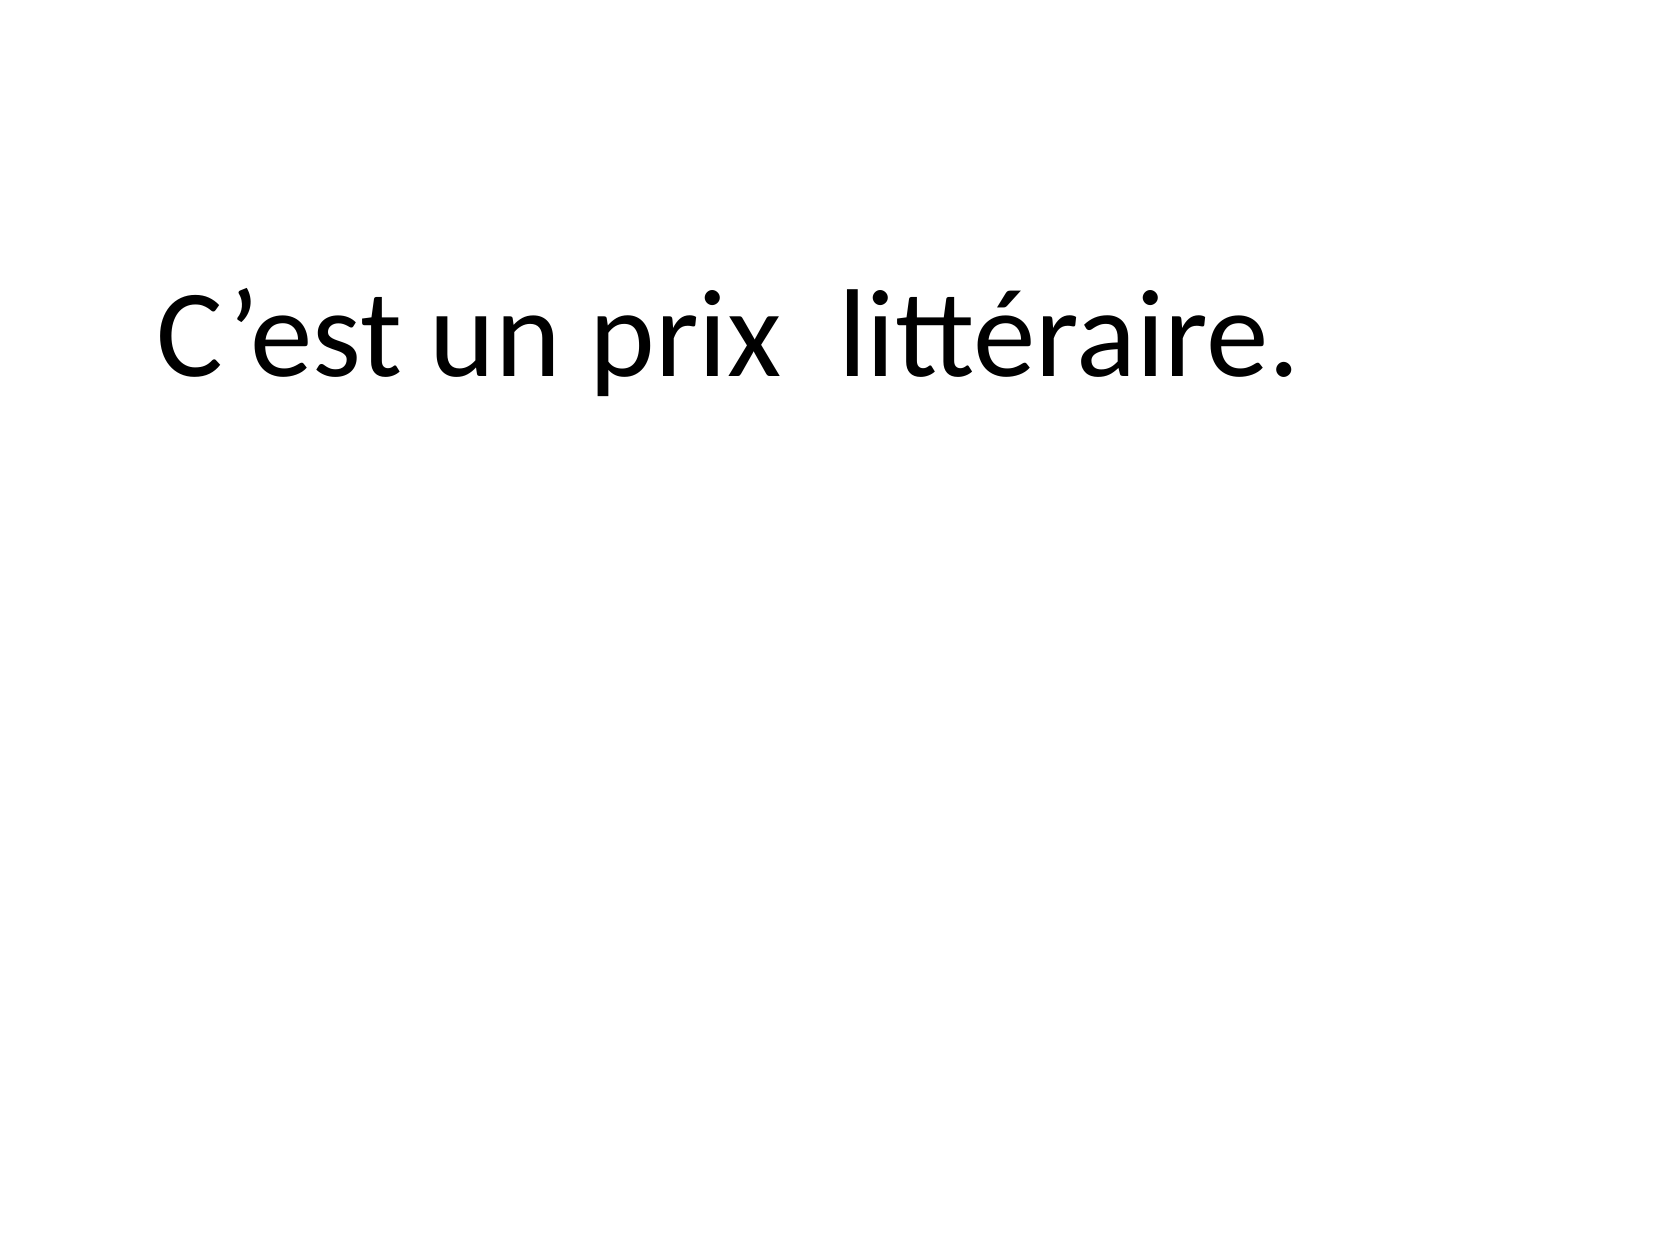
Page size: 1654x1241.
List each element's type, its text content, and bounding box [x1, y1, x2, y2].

text_box C’est un prix littéraire. [142, 275, 1435, 515]
